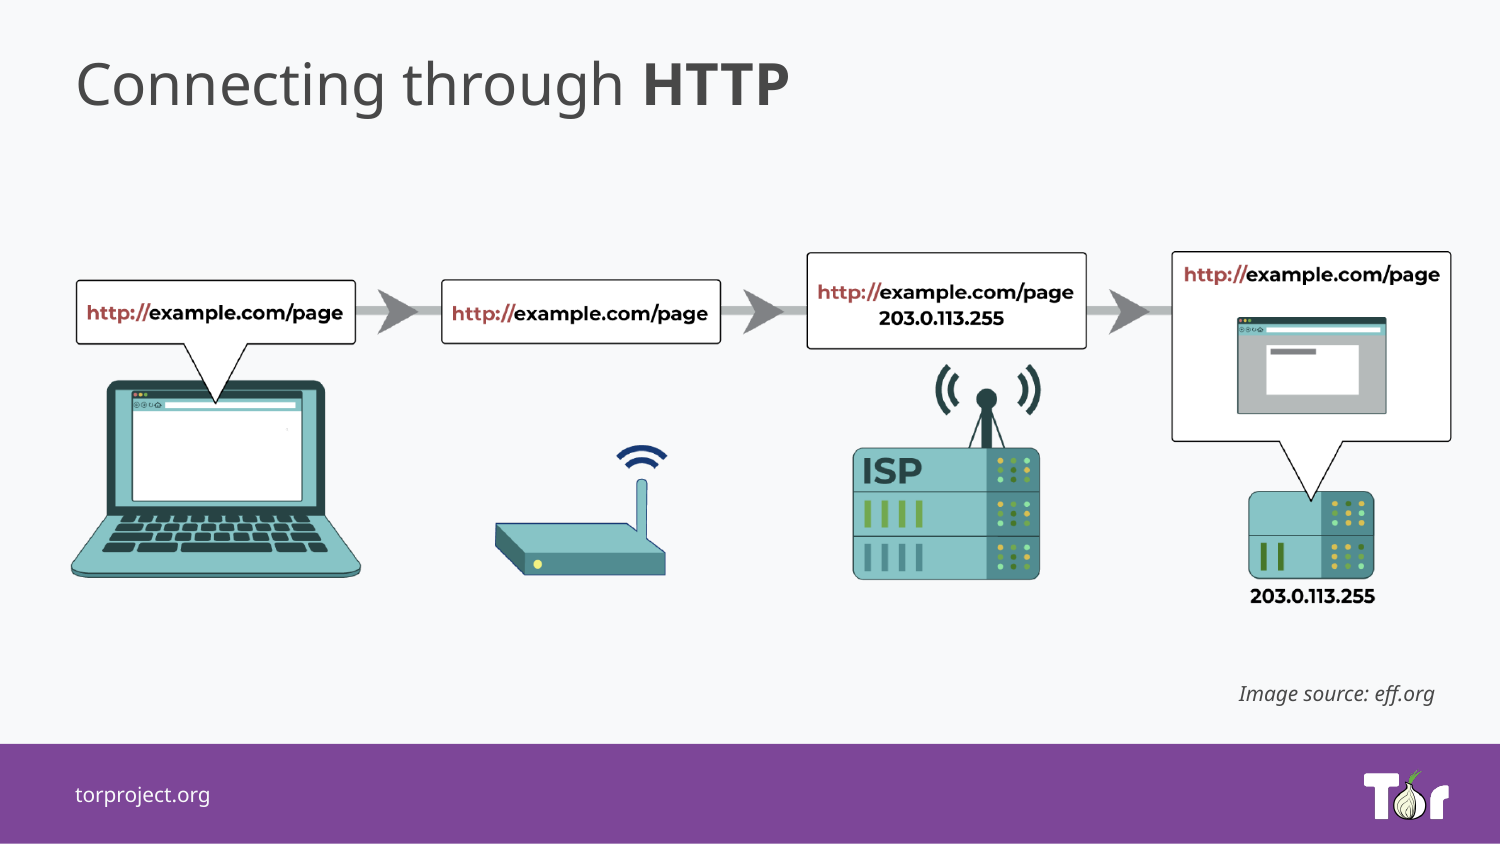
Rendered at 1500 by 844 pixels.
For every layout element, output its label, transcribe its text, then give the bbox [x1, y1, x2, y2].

title Image source: eff.org [75, 680, 1436, 713]
title Connecting through HTTP [75, 46, 1436, 141]
picture [24, 0, 1475, 713]
picture [1364, 768, 1449, 820]
